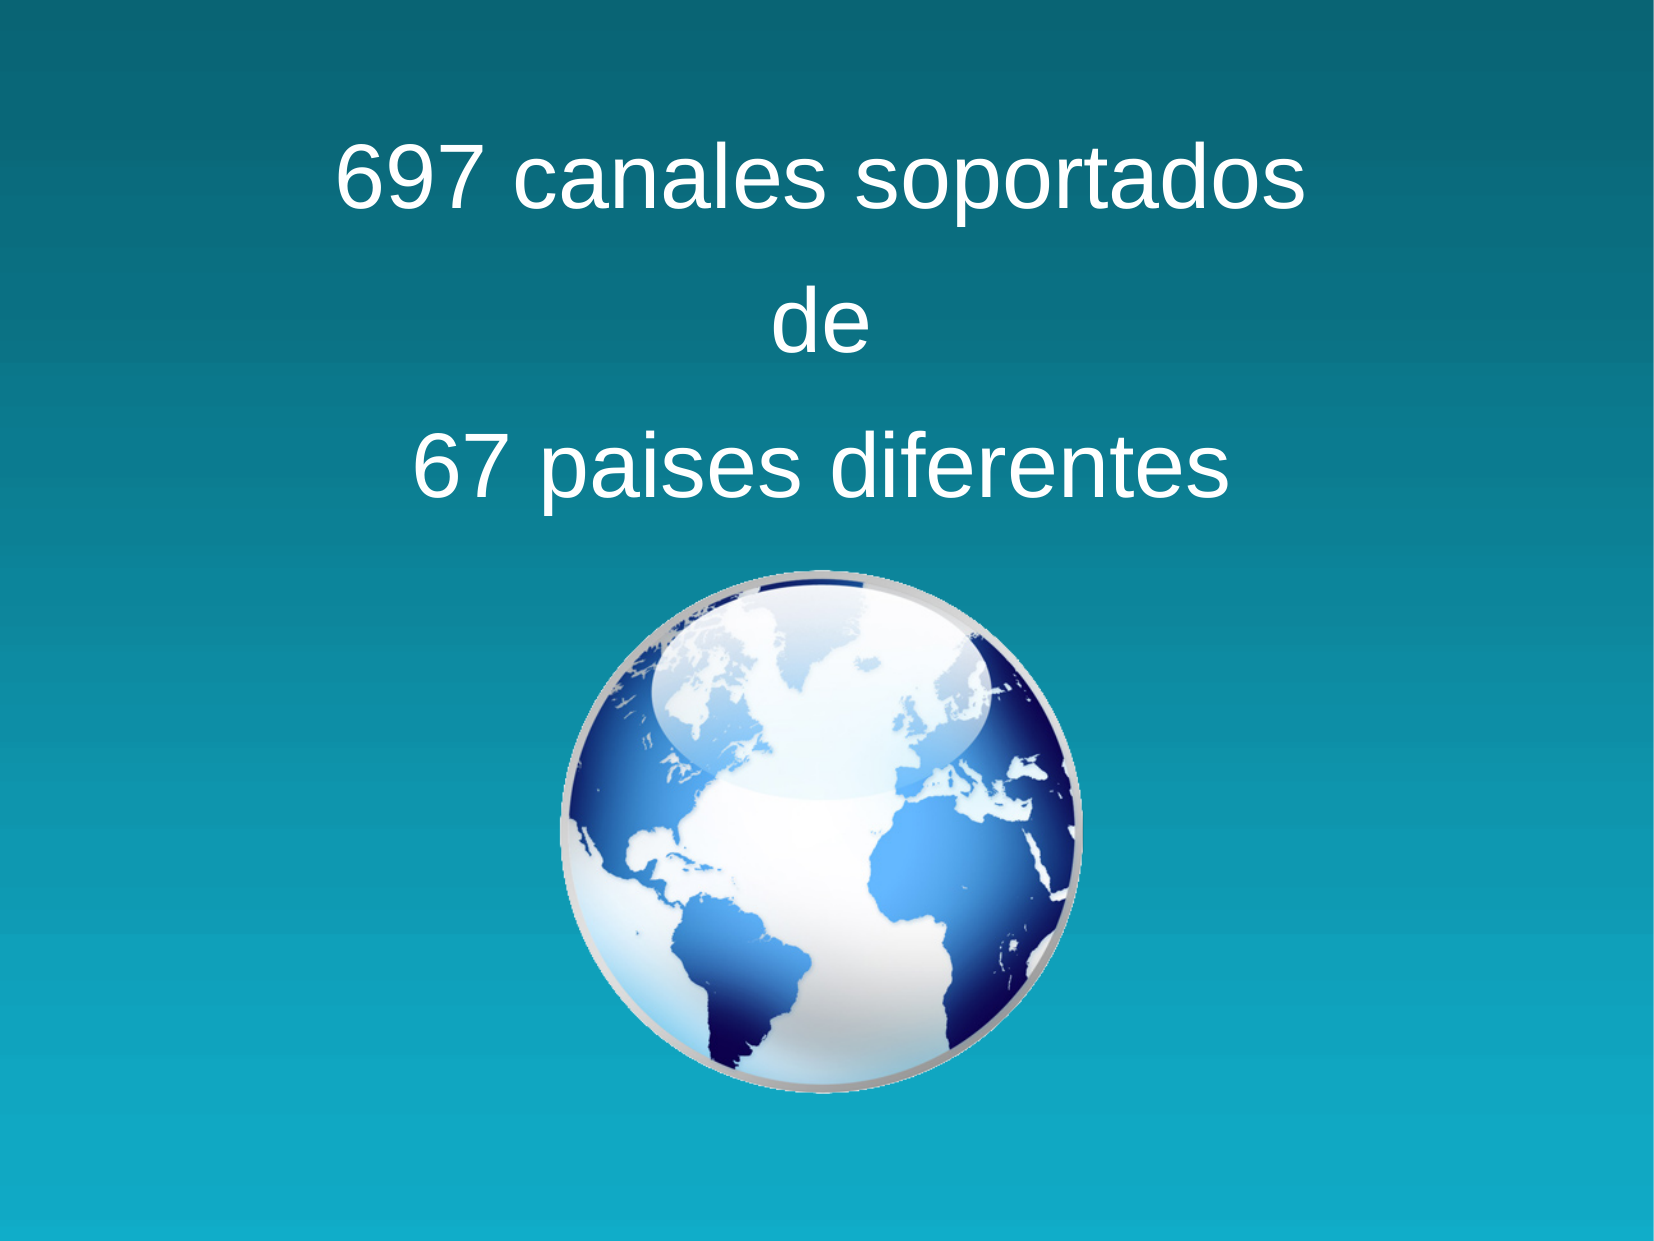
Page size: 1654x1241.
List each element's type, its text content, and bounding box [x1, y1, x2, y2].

picture [0, 0, 1654, 1241]
text_box 697 canales soportados de 67 paises diferentes [319, 118, 1329, 680]
